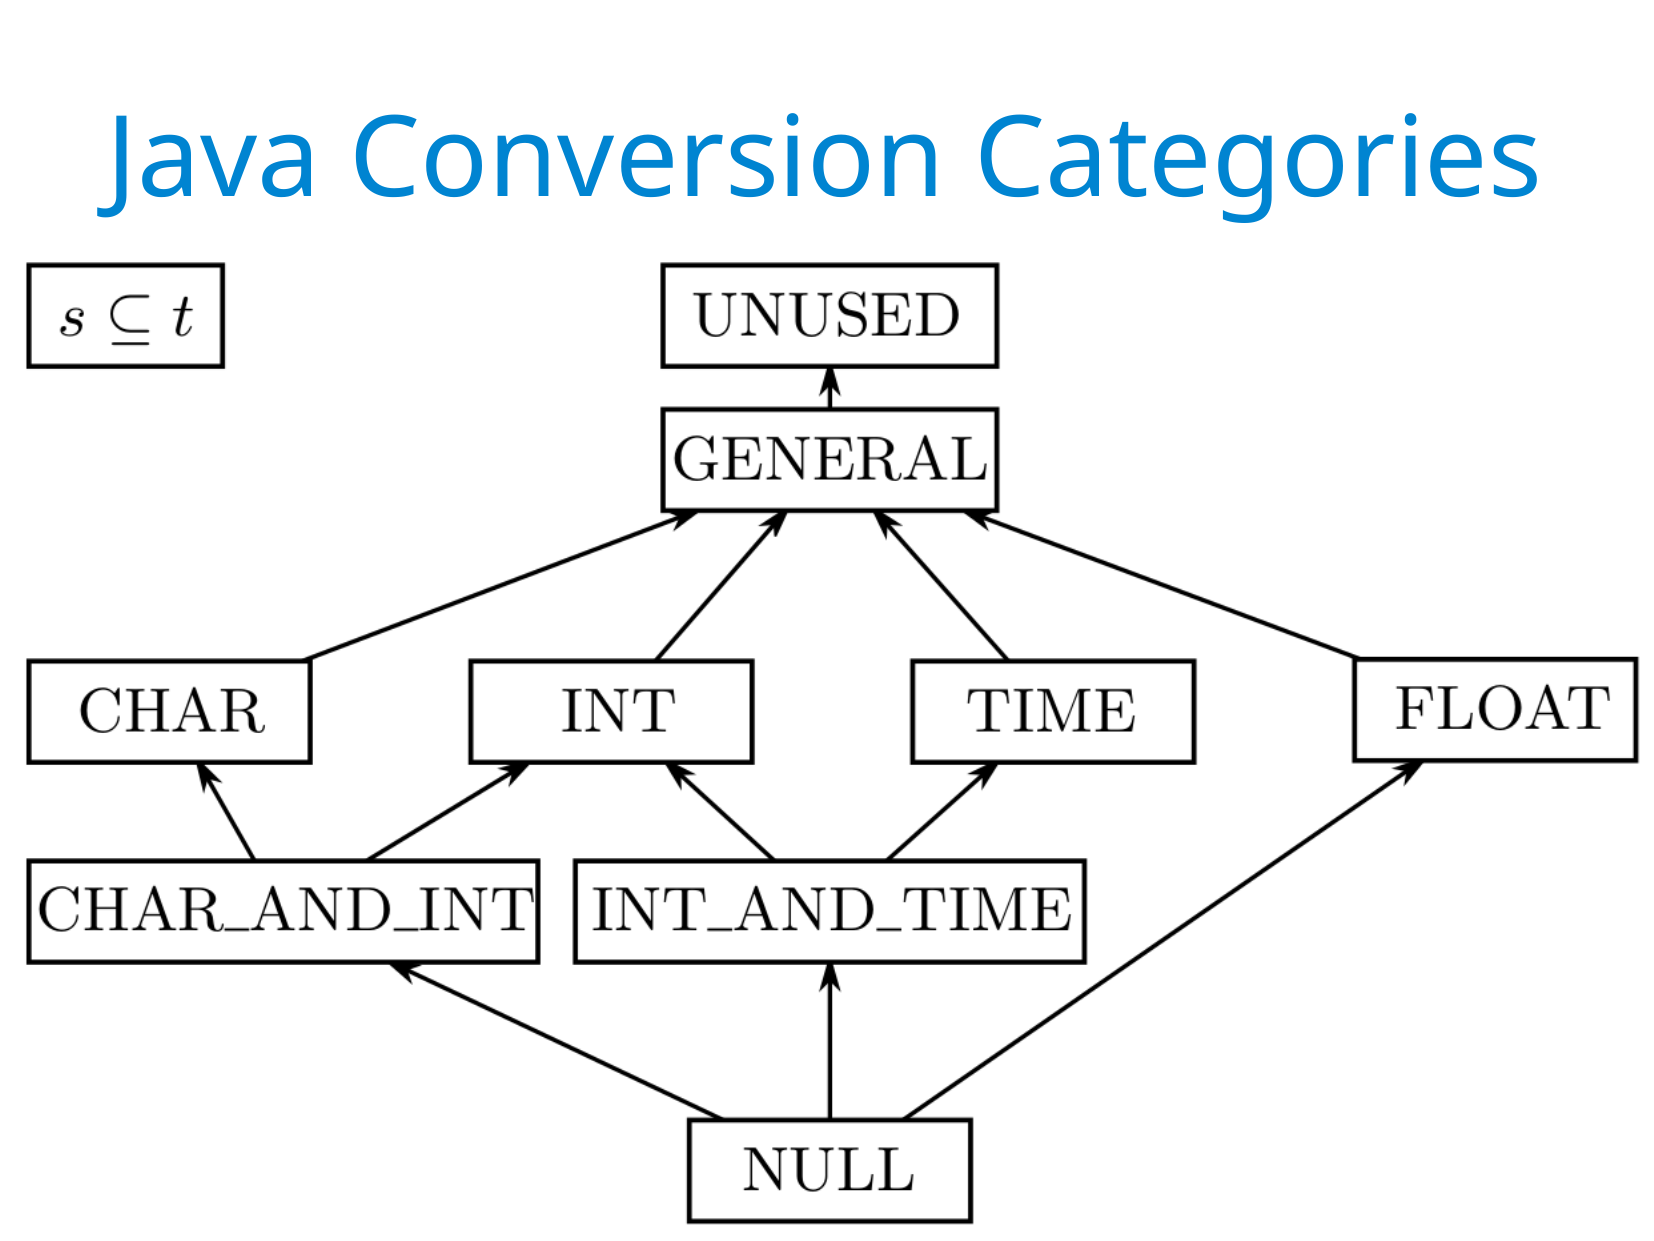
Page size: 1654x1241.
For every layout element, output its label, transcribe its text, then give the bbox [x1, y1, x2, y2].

title Java Conversion Categories [60, 49, 1591, 225]
picture [0, 225, 1654, 1241]
